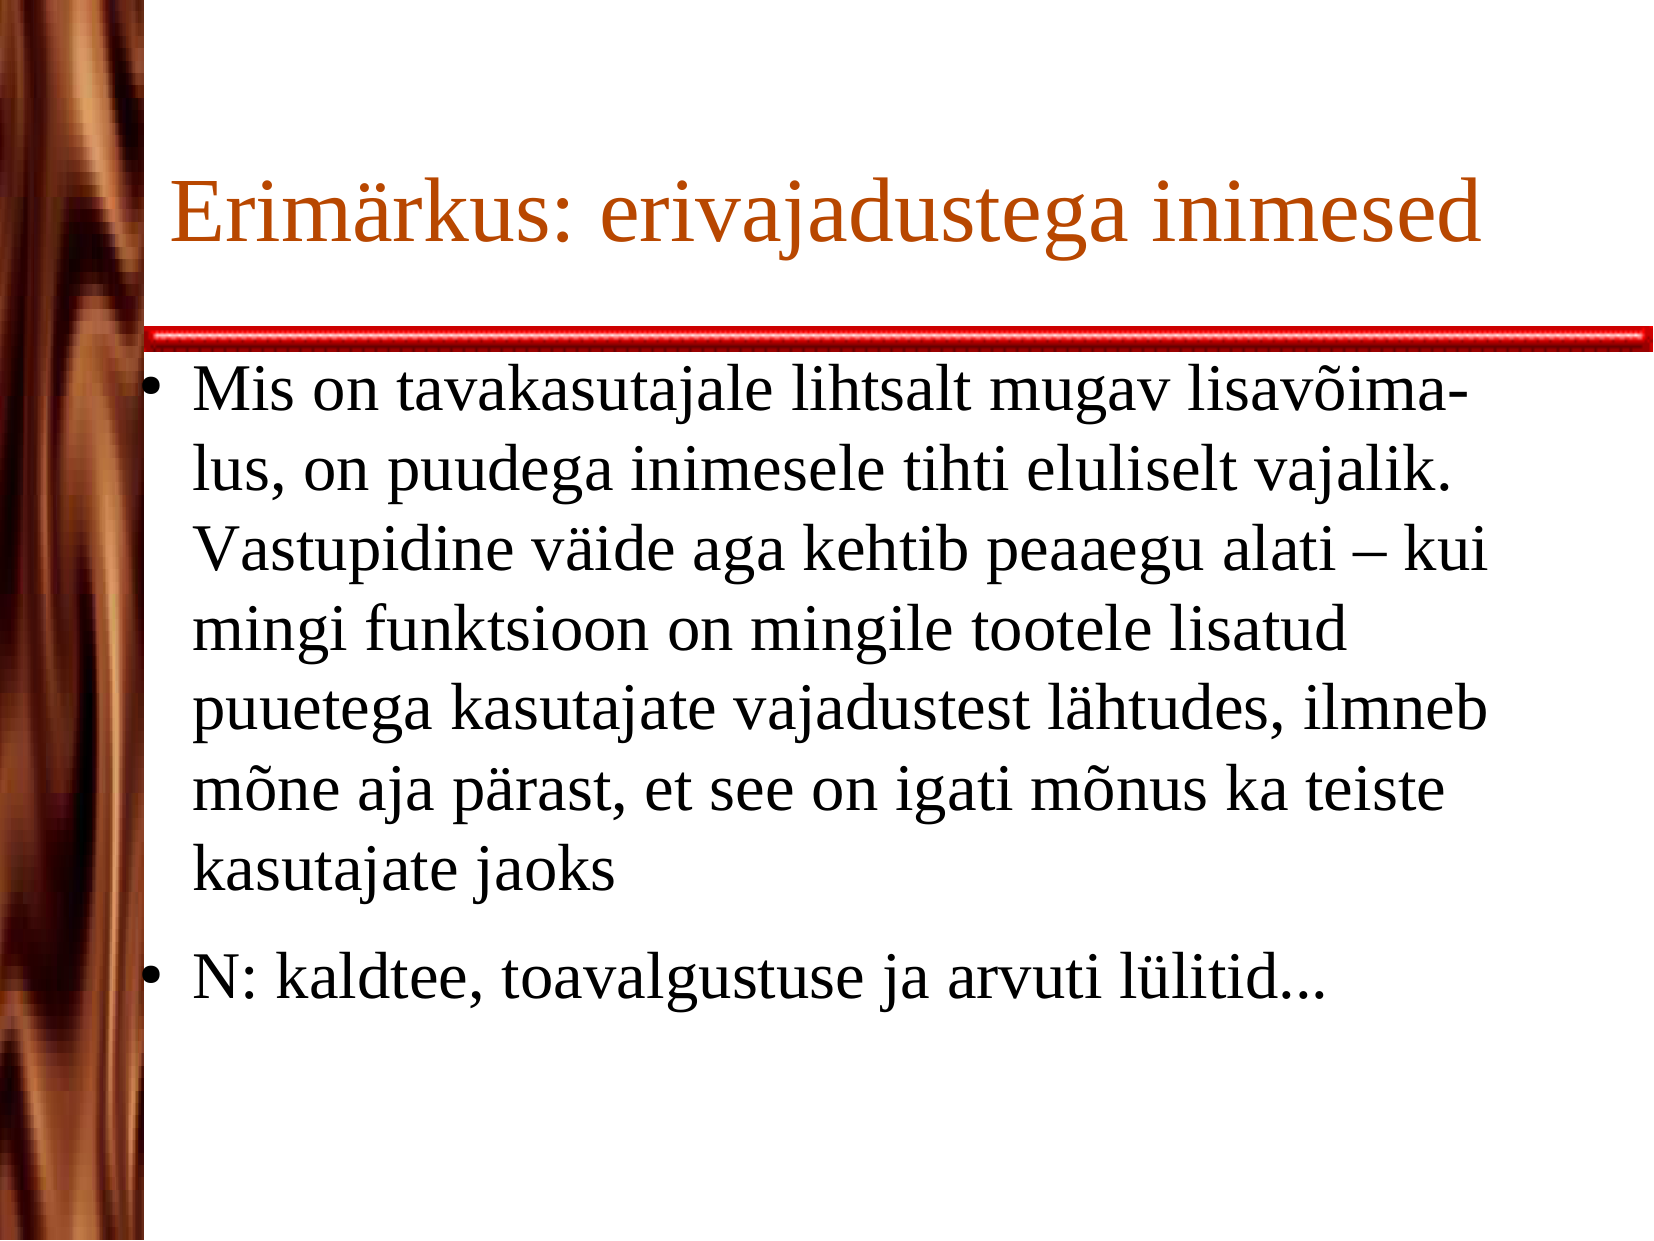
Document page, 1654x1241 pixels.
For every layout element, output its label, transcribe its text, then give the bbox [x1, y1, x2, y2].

list Mis on tavakasutajale lihtsalt mugav lisavõima-lus, on puudega inimesele tihti eluliselt vajalik. Vastupidine väide aga kehtib peaaegu alati – kui mingi funktsioon on mingile tootele lisatud puuetega kasutajate vajadustest lähtudes, ilmneb mõne aja pärast, et see on igati mõnus ka teiste kasutajate jaoks N: kaldtee, toavalgustuse ja arvuti lülitid... [121, 344, 1533, 1126]
title Erimärkus: erivajadustega inimesed [121, 100, 1533, 312]
picture [0, 0, 1653, 1240]
